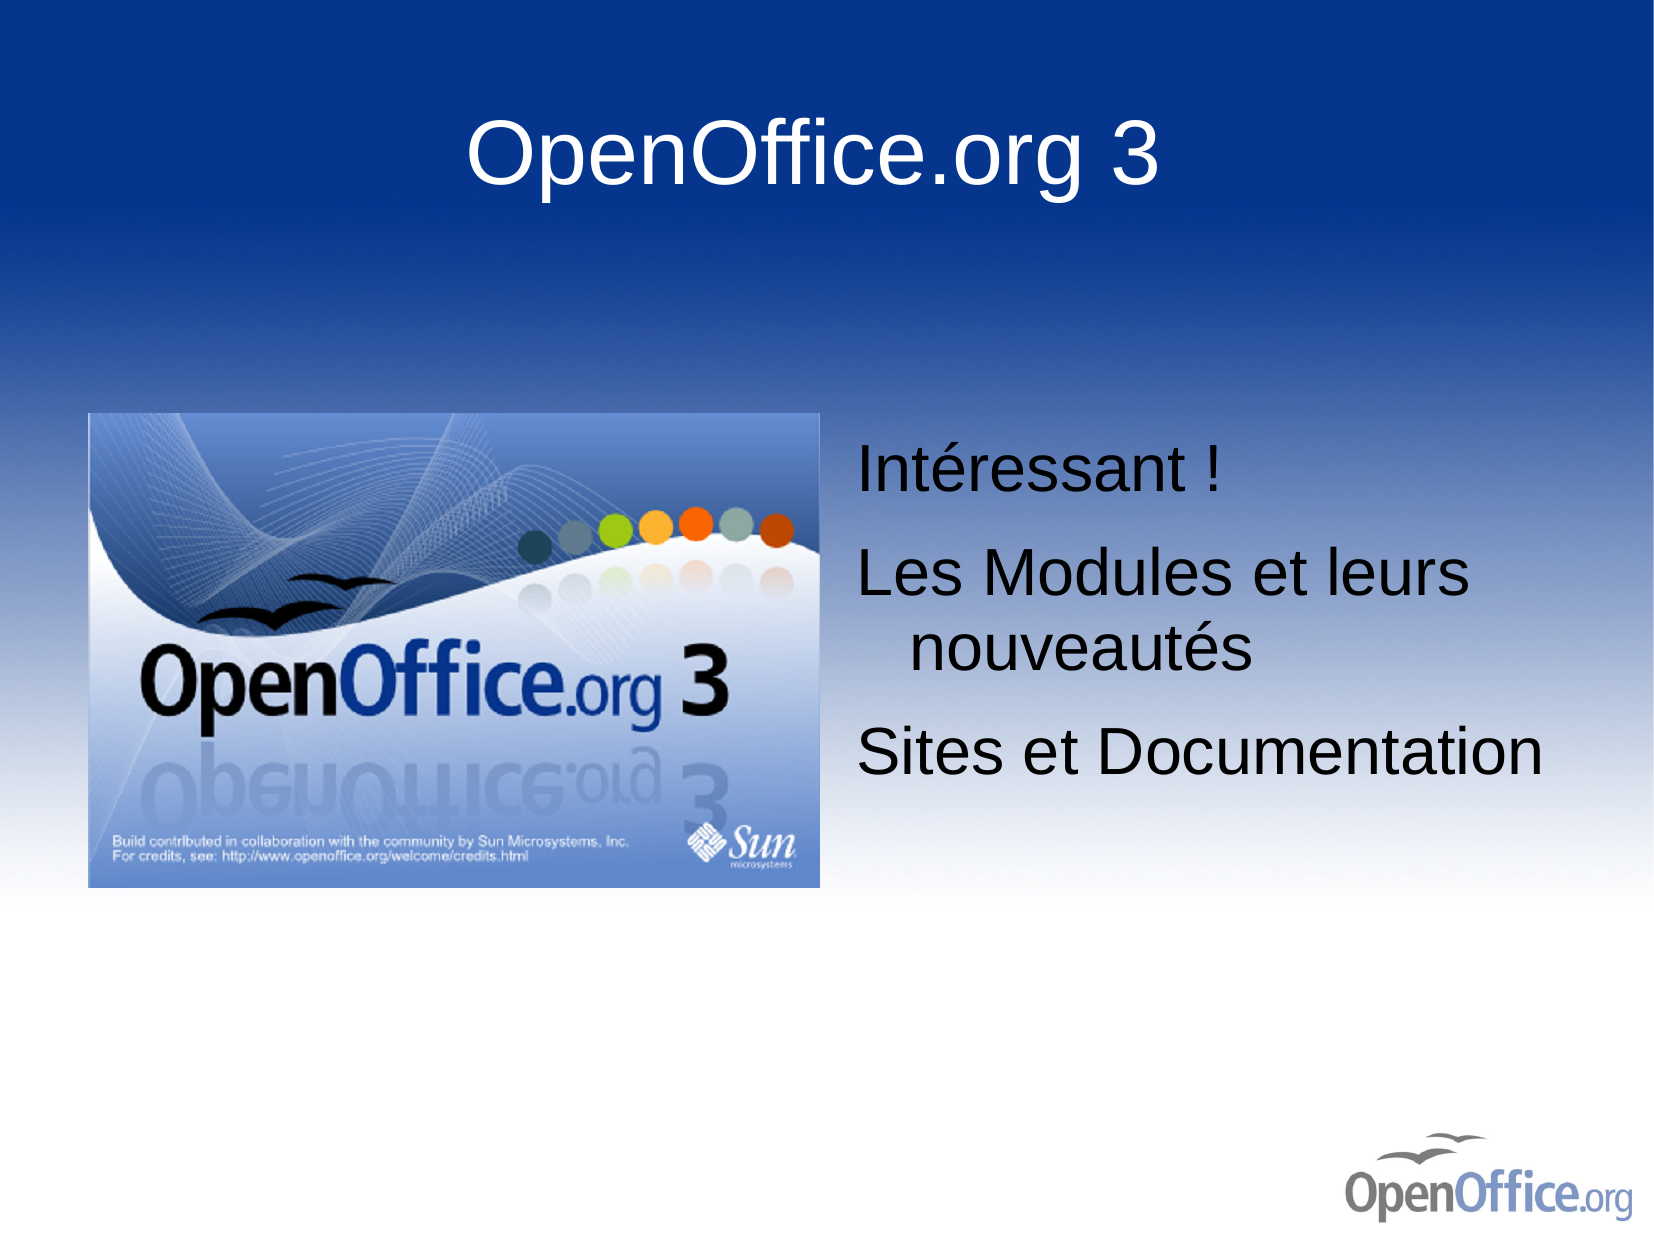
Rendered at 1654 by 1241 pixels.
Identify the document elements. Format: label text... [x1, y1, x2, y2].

picture [0, 0, 1654, 1241]
list Intéressant ! Les Modules et leurs nouveautés Sites et Documentation [838, 431, 1565, 993]
title OpenOffice.org 3 [82, 49, 1571, 257]
